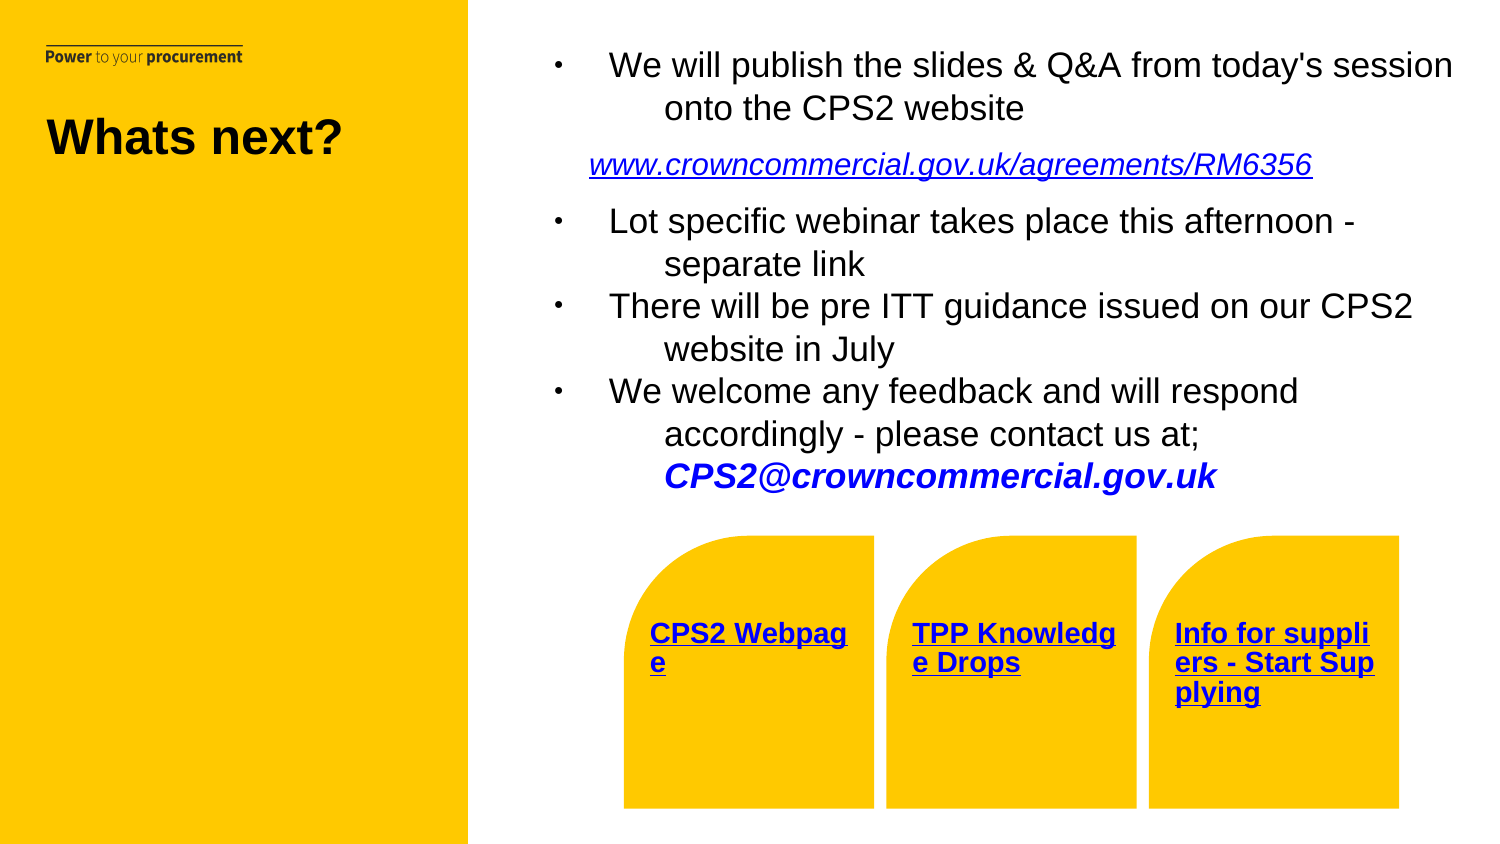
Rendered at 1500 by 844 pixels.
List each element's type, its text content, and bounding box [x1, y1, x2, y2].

title Whats next? [46, 104, 423, 209]
title We will publish the slides & Q&A from today's session onto the CPS2 website www.crowncommercial.gov.uk/agreements/RM6356 Lot specific webinar takes place this afternoon - separate link There will be pre ITT guidance issued on our CPS2 website in July We welcome any feedback and will respond accordingly - please contact us at; CPS2@crowncommercial.gov.uk [514, 42, 1478, 639]
text_box [886, 535, 1137, 809]
text_box [623, 535, 875, 809]
text_box CPS2 Webpage [649, 613, 862, 767]
text_box TPP Knowledge Drops [912, 613, 1125, 767]
text_box [1148, 535, 1400, 809]
text_box Info for suppliers - Start Supplying [1174, 613, 1387, 767]
